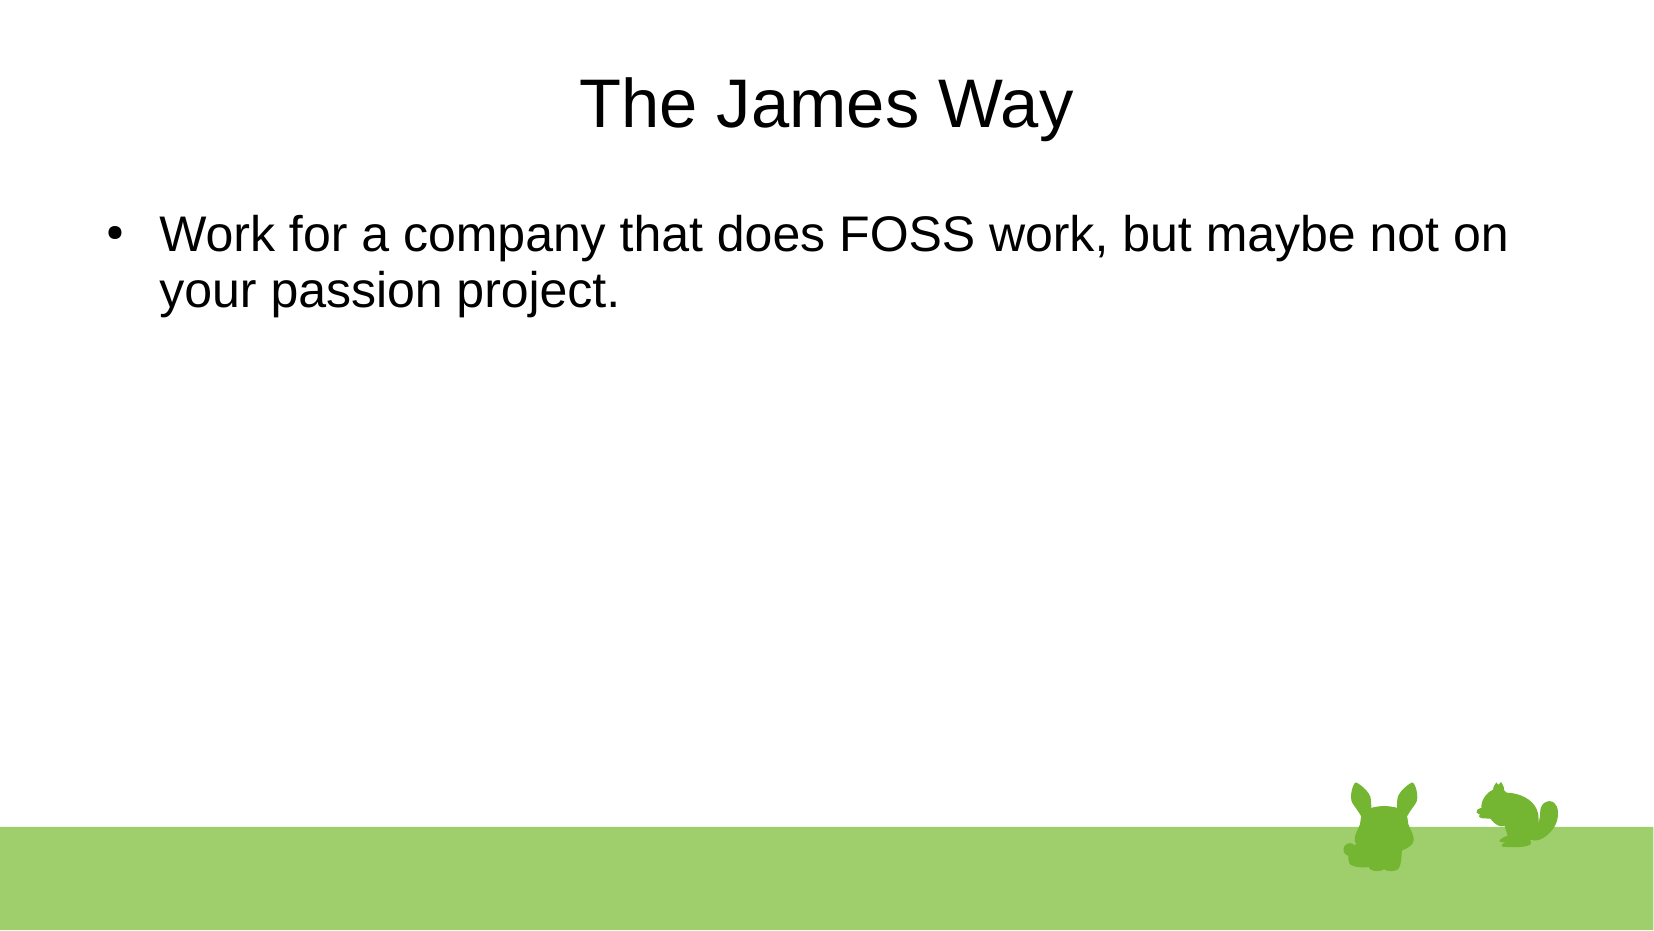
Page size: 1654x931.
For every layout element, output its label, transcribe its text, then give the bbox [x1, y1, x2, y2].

list Work for a company that does FOSS work, but maybe not on your passion project. [88, 206, 1565, 739]
title The James Way [88, 29, 1565, 178]
